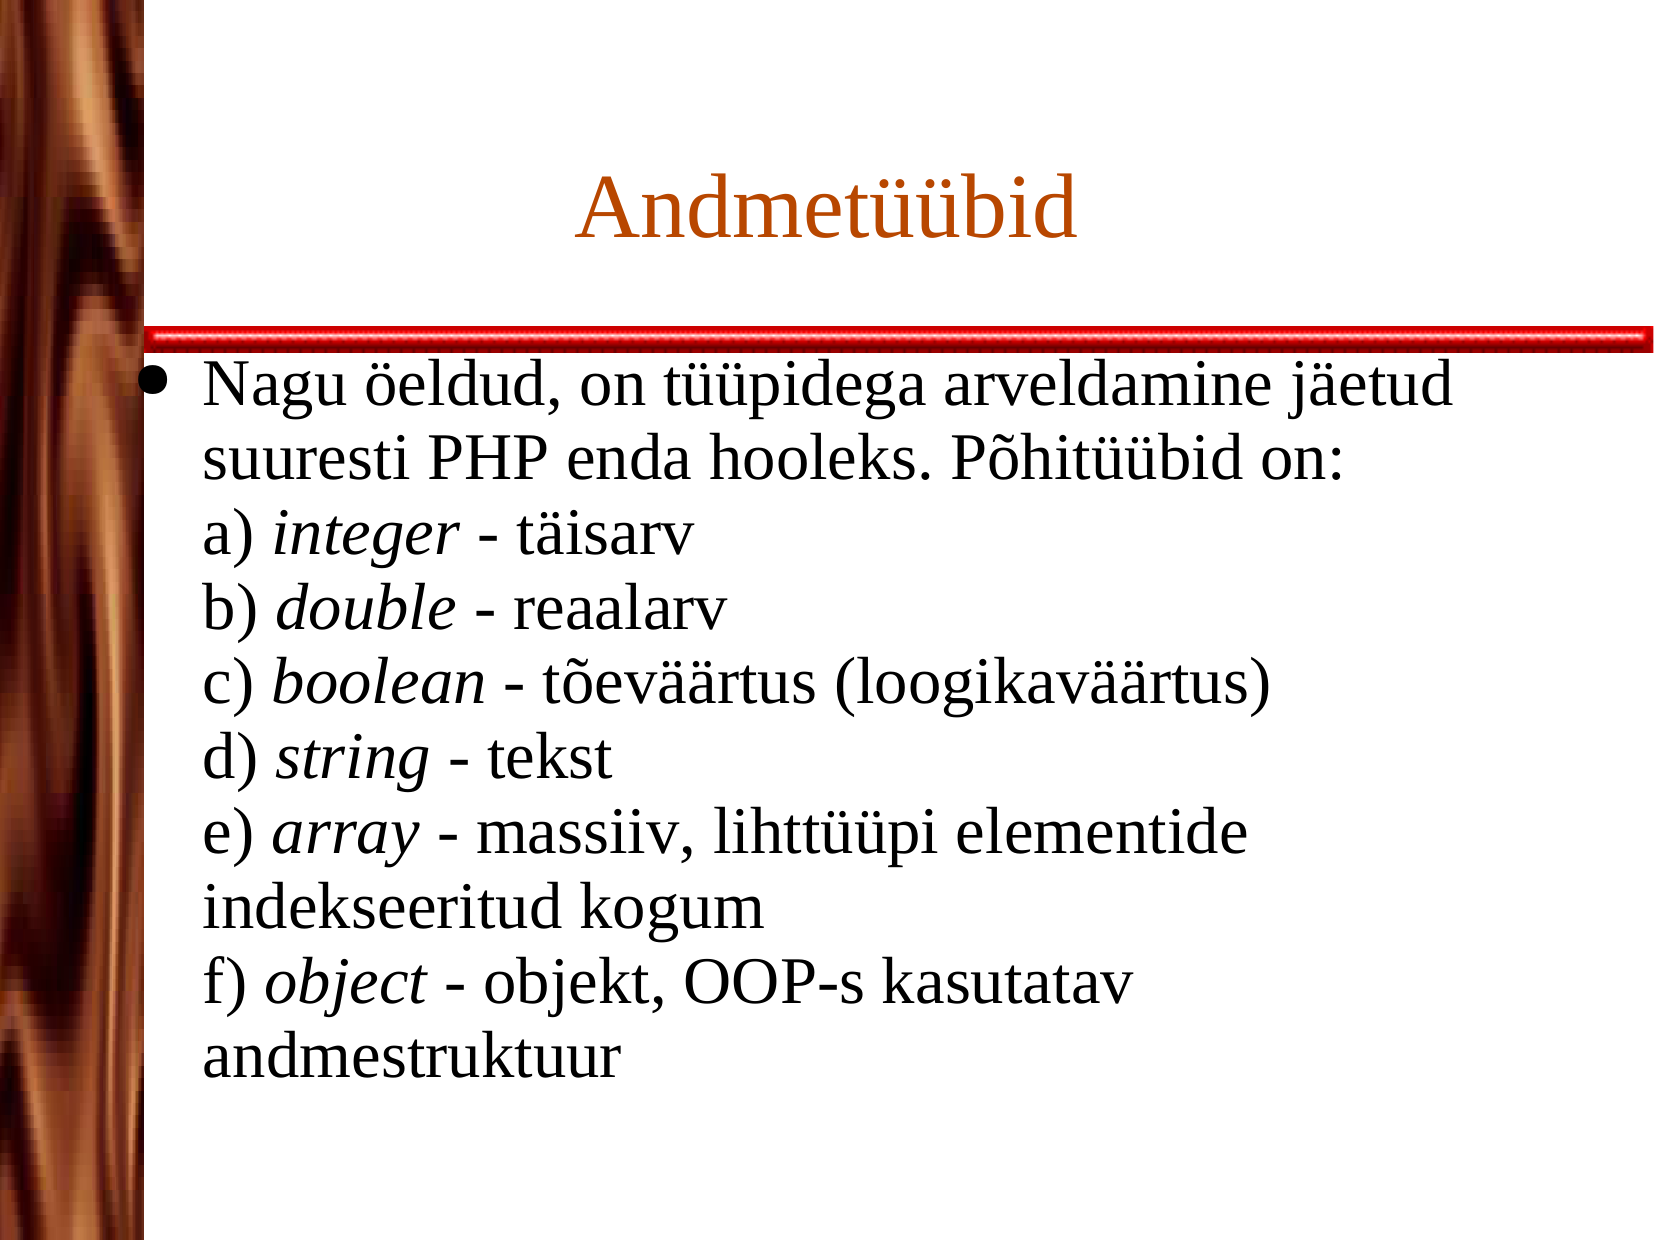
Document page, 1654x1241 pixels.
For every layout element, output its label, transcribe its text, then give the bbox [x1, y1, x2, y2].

title Andmetüübid [121, 100, 1533, 312]
picture [0, 0, 1654, 1240]
list Nagu öeldud, on tüüpidega arveldamine jäetud suuresti PHP enda hooleks. Põhitüübid on: a) integer - täisarv b) double - reaalarv c) boolean - tõeväärtus (loogikaväärtus) d) string - tekst e) array - massiiv, lihttüüpi elementide indekseeritud kogum f) object - objekt, OOP-s kasutatav andmestruktuur [121, 344, 1533, 1139]
